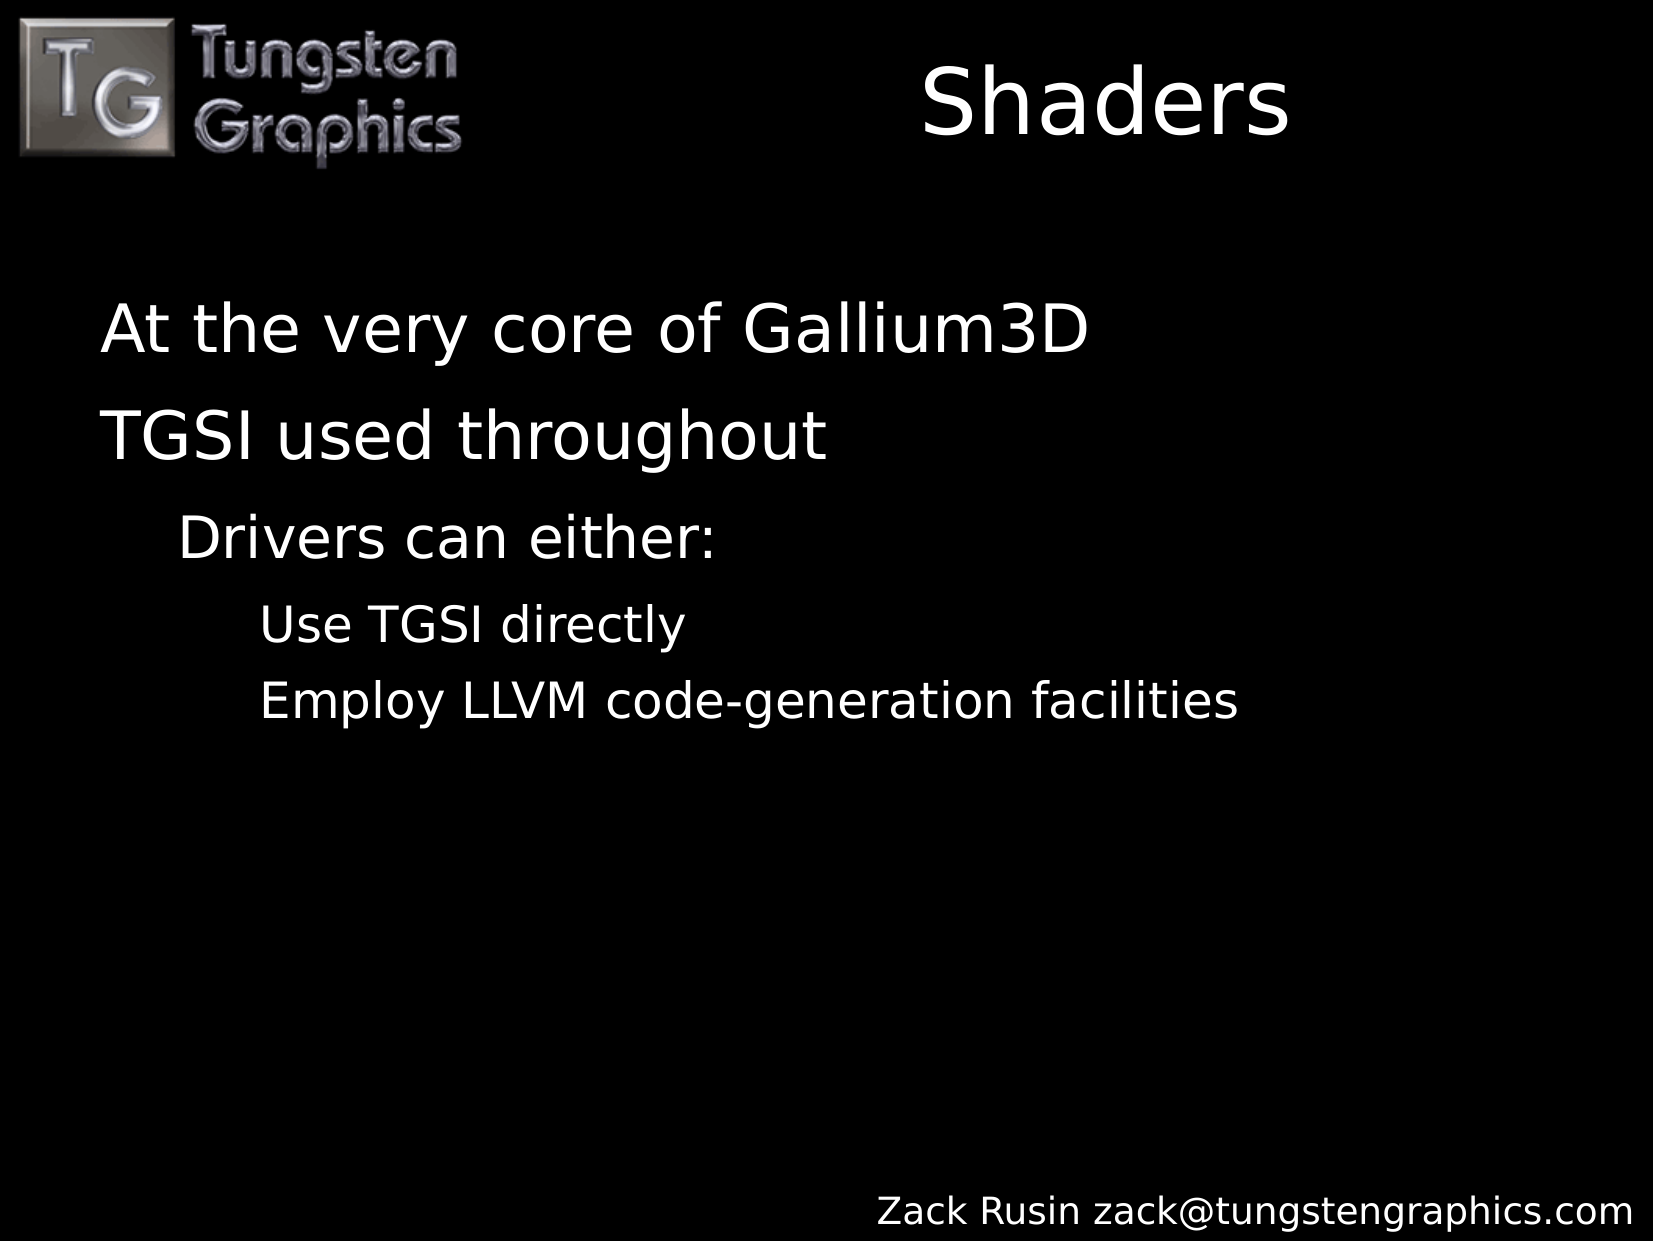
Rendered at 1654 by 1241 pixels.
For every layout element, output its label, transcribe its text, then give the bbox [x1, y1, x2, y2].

list At the very core of Gallium3D TGSI used throughout Drivers can either: Use TGSI directly Employ LLVM code-generation facilities [82, 290, 1571, 1101]
text_box Zack Rusin zack@tungstengraphics.com [787, 1182, 1651, 1241]
title Shaders [600, 17, 1613, 188]
picture [0, 0, 555, 188]
